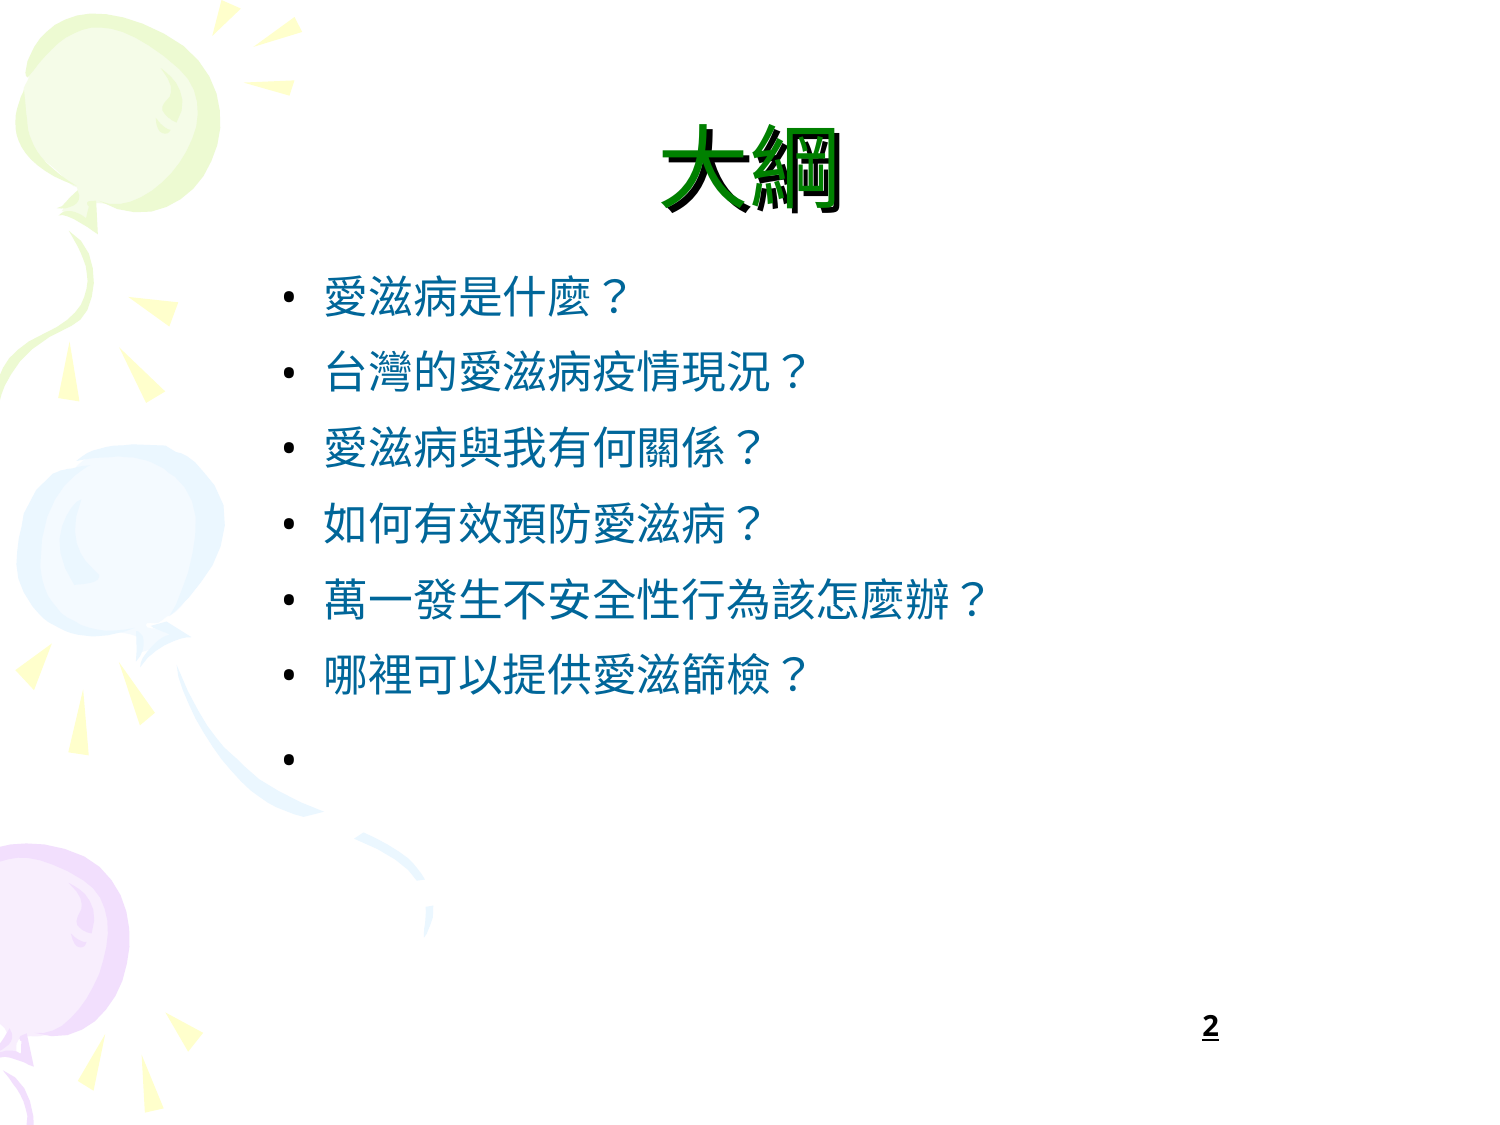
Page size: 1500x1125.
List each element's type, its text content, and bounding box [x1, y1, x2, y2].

title 大綱 [112, 78, 1388, 266]
list 愛滋病是什麼？ 台灣的愛滋病疫情現況？ 愛滋病與我有何關係？ 如何有效預防愛滋病？ 萬一發生不安全性行為該怎麼辦？ 哪裡可以提供愛滋篩檢？ [265, 267, 1412, 709]
text_box [1187, 999, 1500, 1075]
